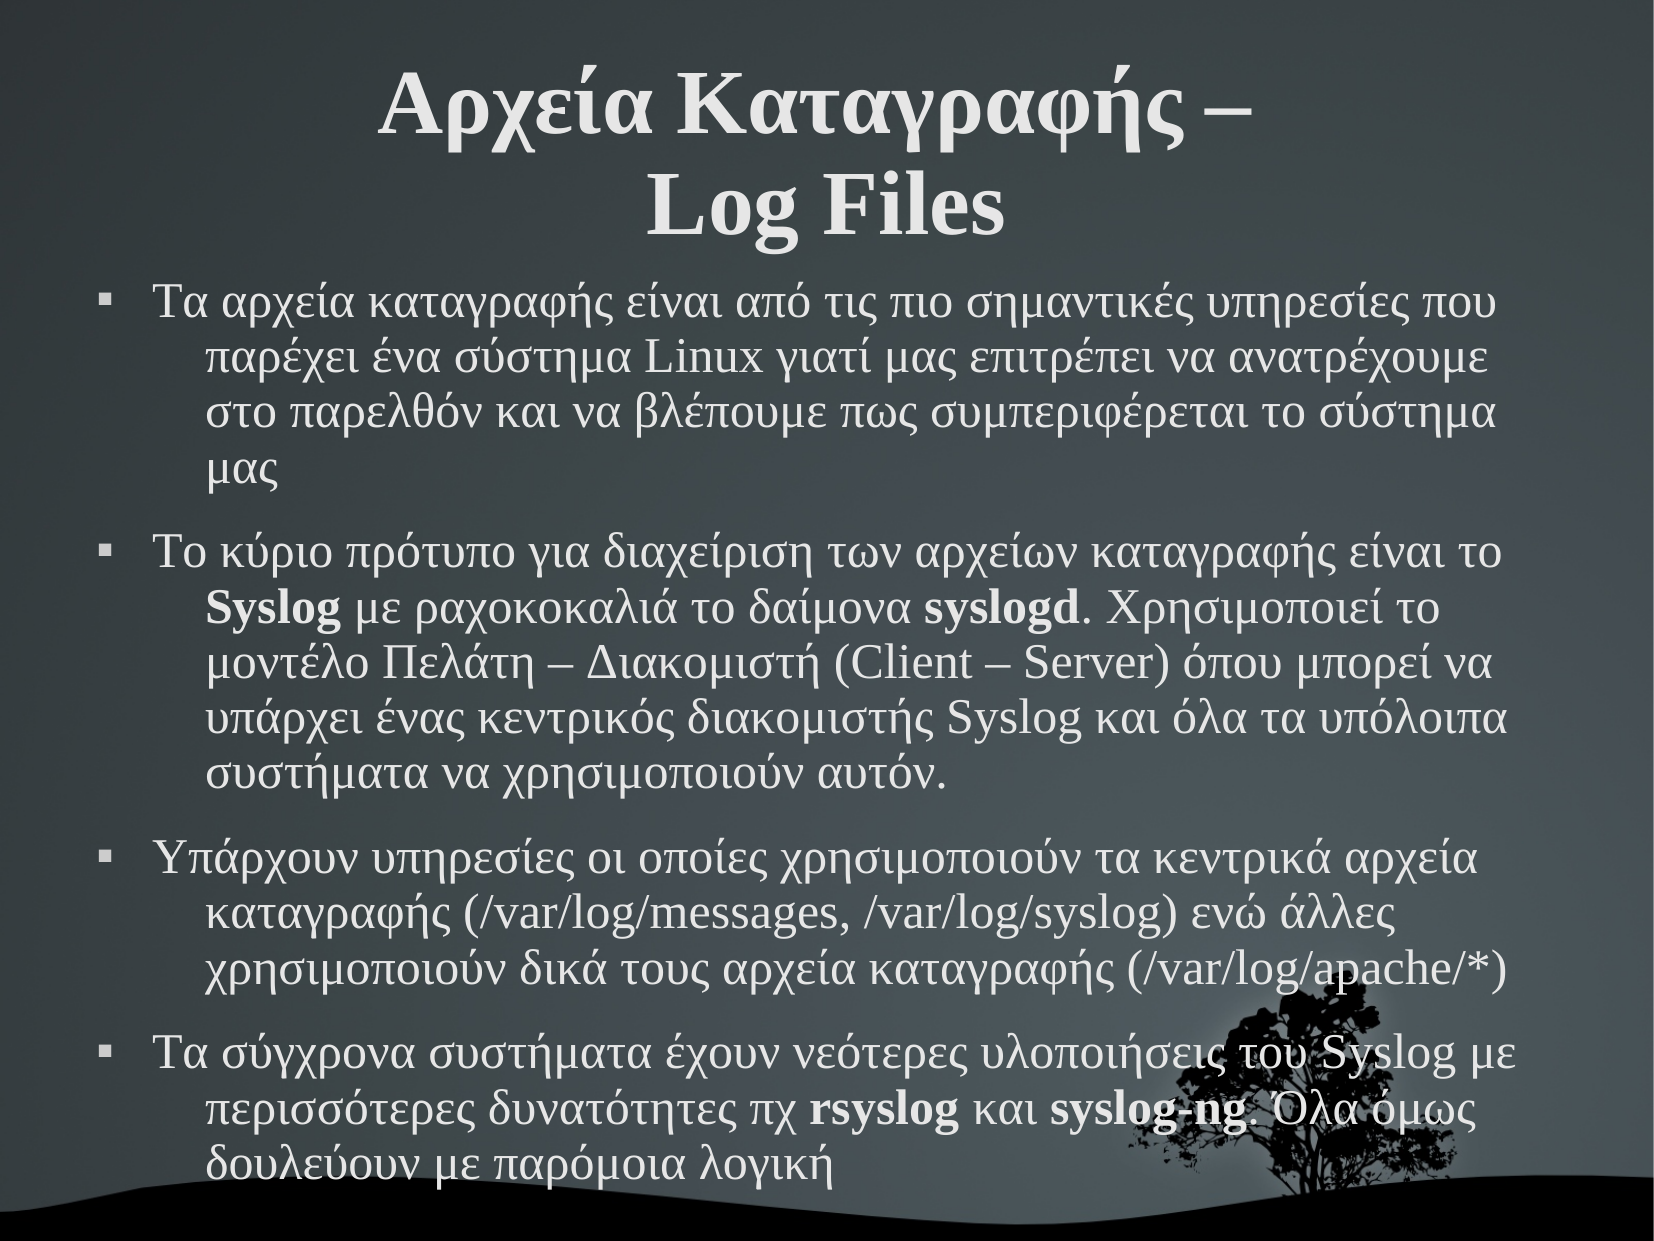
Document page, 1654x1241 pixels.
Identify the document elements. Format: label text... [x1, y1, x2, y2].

title Αρχεία Καταγραφής – Log Files [82, 33, 1571, 272]
picture [0, 0, 1654, 1241]
list Τα αρχεία καταγραφής είναι από τις πιο σημαντικές υπηρεσίες που παρέχει ένα σύστημα Linux γιατί μας επιτρέπει να ανατρέχουμε στο παρελθόν και να βλέπουμε πως συμπεριφέρεται το σύστημα μας Το κύριο πρότυπο για διαχείριση των αρχείων καταγραφής είναι το Syslog με ραχοκοκαλιά το δαίμονα syslogd. Χρησιμοποιεί το μοντέλο Πελάτη – Διακομιστή (Client – Server) όπου μπορεί να υπάρχει ένας κεντρικός διακομιστής Syslog και όλα τα υπόλοιπα συστήματα να χρησιμοποιούν αυτόν. Υπάρχουν υπηρεσίες οι οποίες χρησιμοποιούν τα κεντρικά αρχεία καταγραφής (/var/log/messages, /var/log/syslog) ενώ άλλες χρησιμοποιούν δικά τους αρχεία καταγραφής (/var/log/apache/*) Τα σύγχρονα συστήματα έχουν νεότερες υλοποιήσεις του Syslog με περισσότερες δυνατότητες πχ rsyslog και syslog-ng. Όλα όμως δουλεύουν με παρόμοια λογική [63, 272, 1571, 1218]
